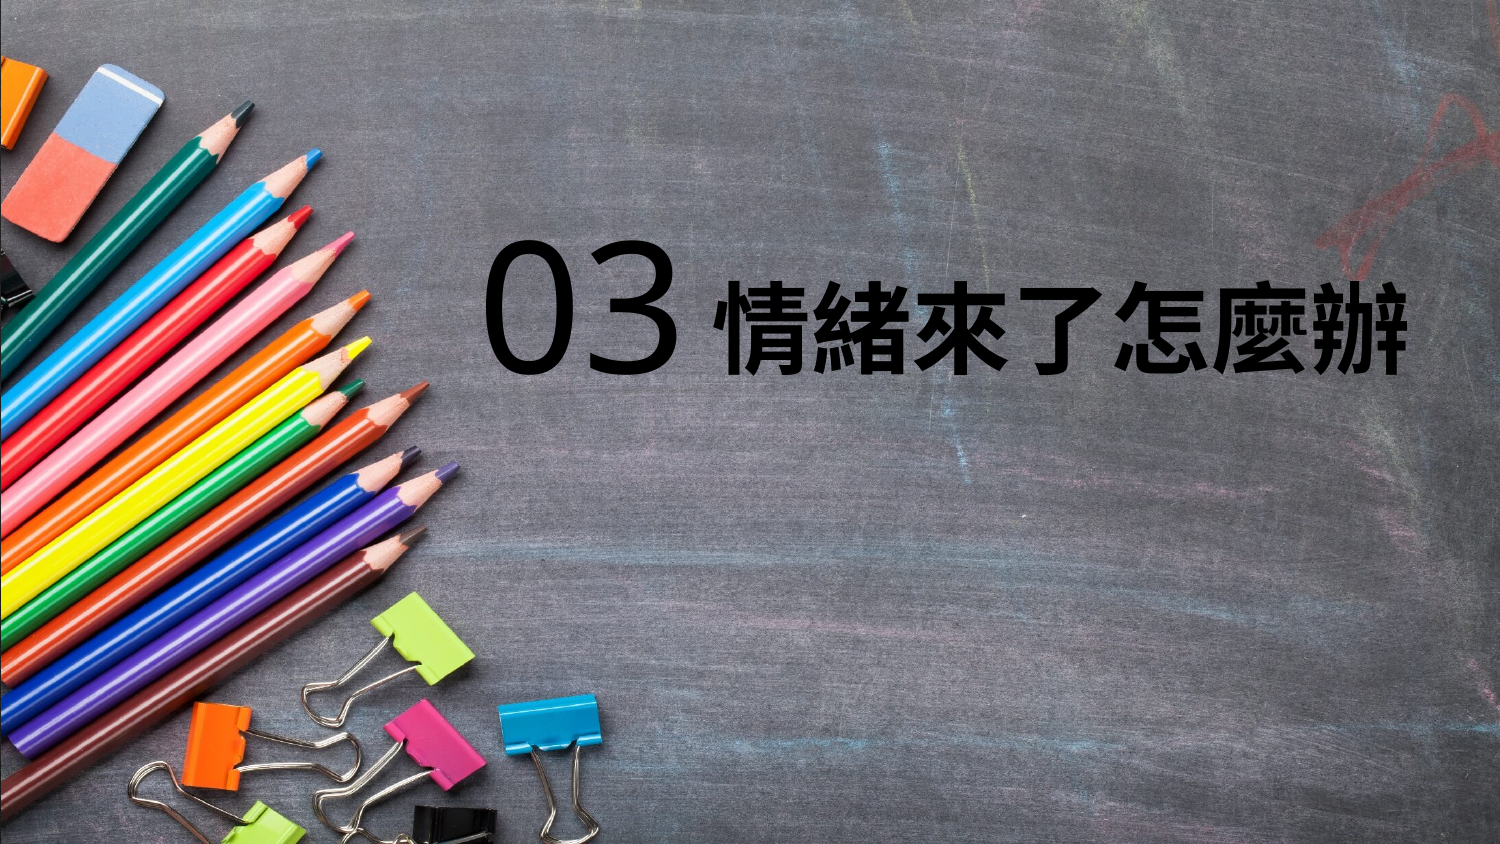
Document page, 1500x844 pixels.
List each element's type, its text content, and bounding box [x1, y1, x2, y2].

picture [1, 0, 1500, 844]
text_box 03 [468, 183, 697, 421]
text_box 情緒來了怎麼辦 [697, 259, 1465, 396]
